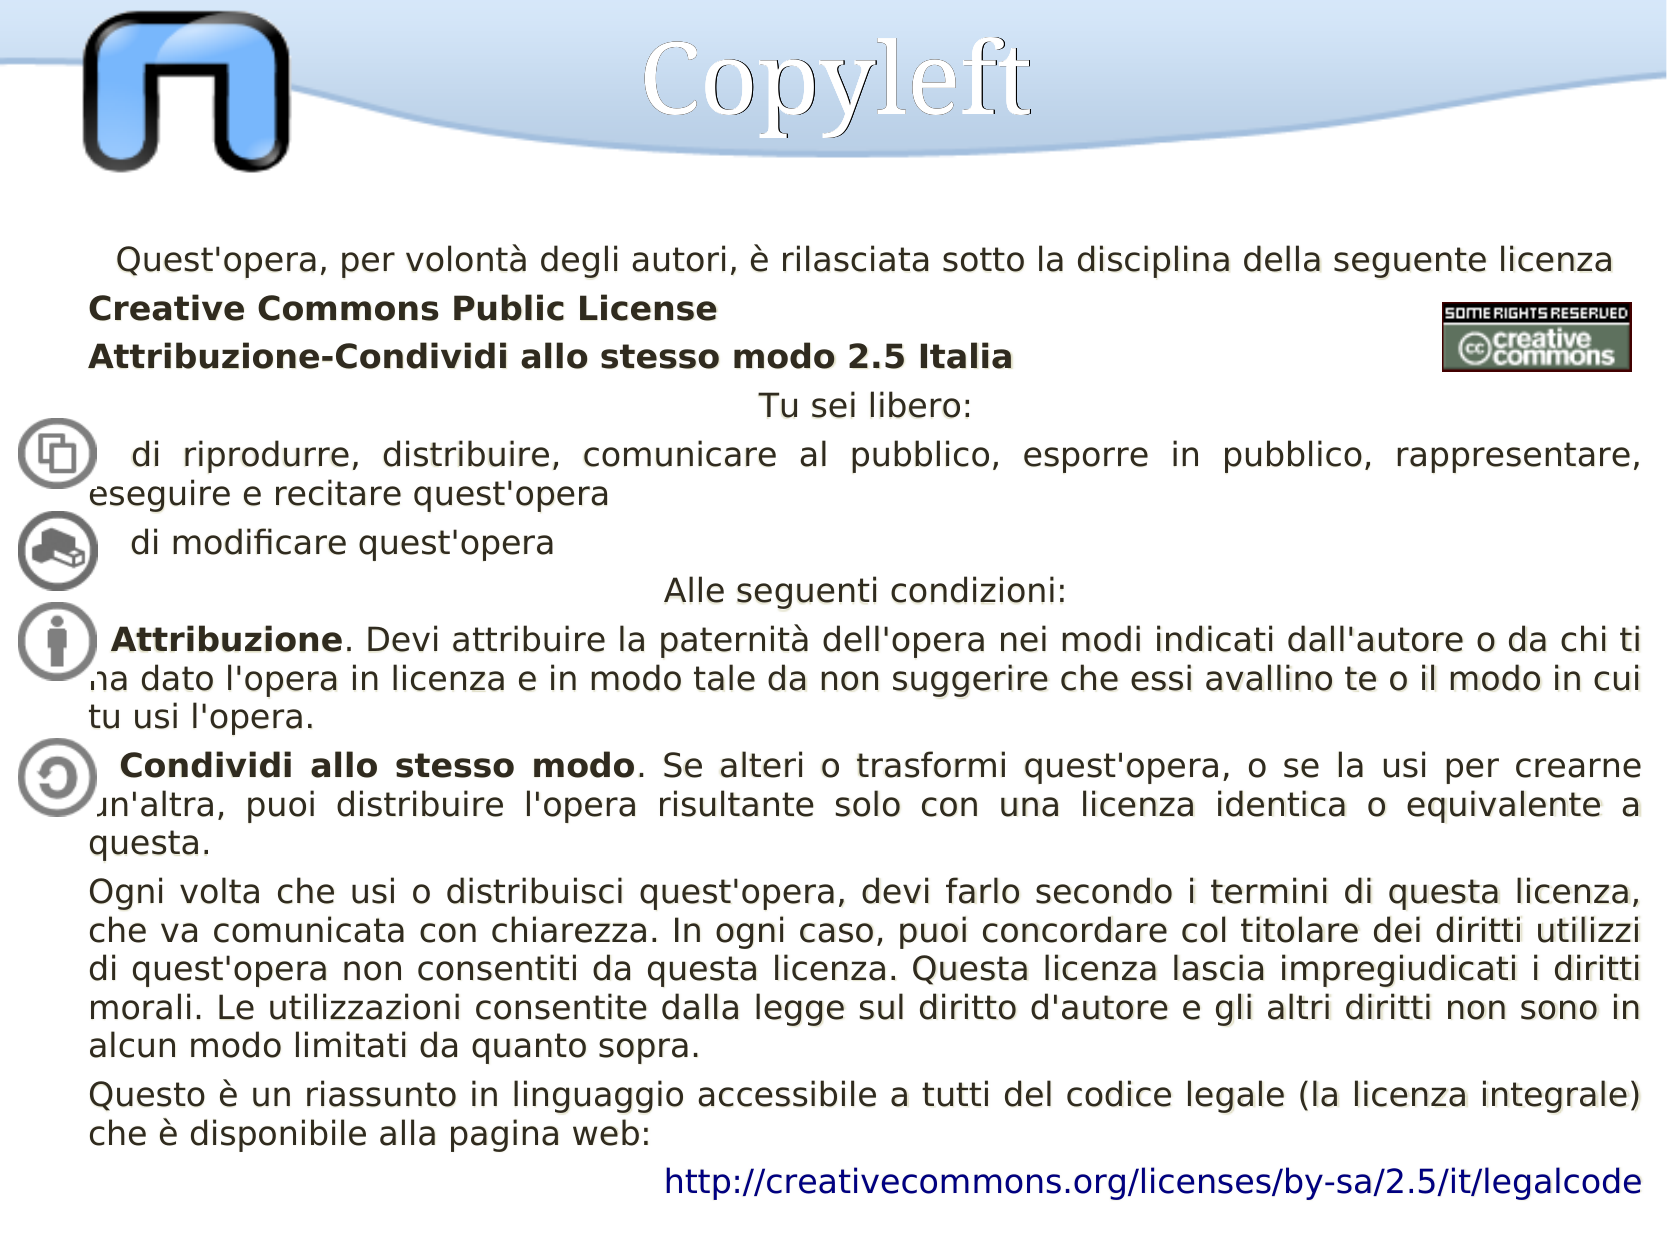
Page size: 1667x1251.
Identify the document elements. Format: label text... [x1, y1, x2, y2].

picture [0, 0, 1667, 1251]
text_box Copyleft [442, 0, 1575, 160]
list Quest'opera, per volontà degli autori, è rilasciata sotto la disciplina della seguente licenza Creative Commons Public License Attribuzione-Condividi allo stesso modo 2.5 Italia Tu sei libero: di riprodurre, distribuire, comunicare al pubblico, esporre in pubblico, rappresentare, eseguire e recitare quest'opera di modificare quest'opera Alle seguenti condizioni: Attribuzione. Devi attribuire la paternità dell'opera nei modi indicati dall'autore o da chi ti ha dato l'opera in licenza e in modo tale da non suggerire che essi avallino te o il modo in cui tu usi l'opera. Condividi allo stesso modo. Se alteri o trasformi quest'opera, o se la usi per crearne un'altra, puoi distribuire l'opera risultante solo con una licenza identica o equivalente a questa. Ogni volta che usi o distribuisci quest'opera, devi farlo secondo i termini di questa licenza, che va comunicata con chiarezza. In ogni caso, puoi concordare col titolare dei diritti utilizzi di quest'opera non consentiti da questa licenza. Questa licenza lascia impregiudicati i diritti morali. Le utilizzazioni consentite dalla legge sul diritto d'autore e gli altri diritti non sono in alcun modo limitati da quanto sopra. Questo è un riassunto in linguaggio accessibile a tutti del codice legale (la licenza integrale) che è disponibile alla pagina web: http://creativecommons.org/licenses/by-sa/2.5/it/legalcode [81, 234, 1651, 1249]
